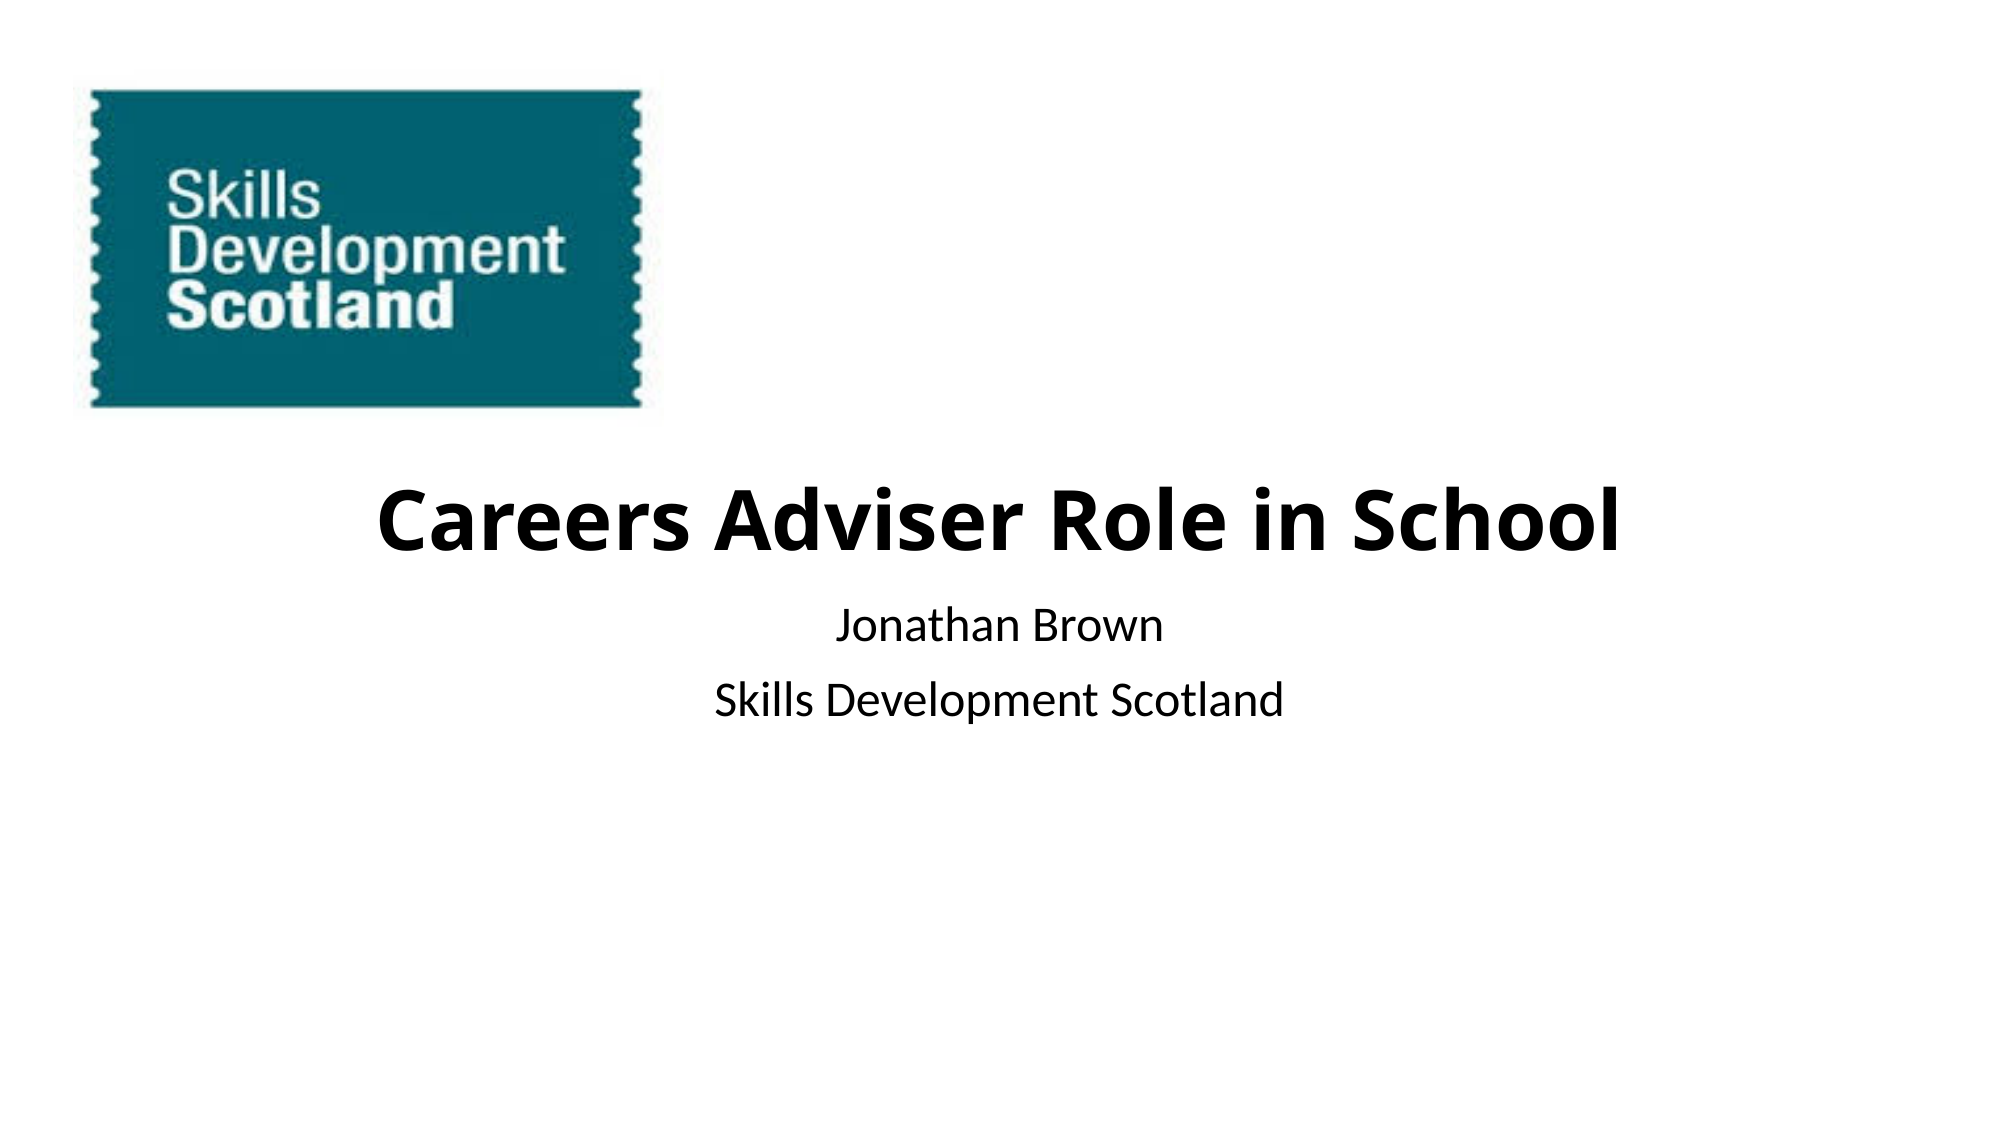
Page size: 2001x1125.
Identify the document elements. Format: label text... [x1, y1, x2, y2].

picture [73, 0, 664, 501]
subtitle Jonathan Brown Skills Development Scotland [249, 590, 1750, 863]
title Careers Adviser Role in School [249, 184, 1750, 576]
